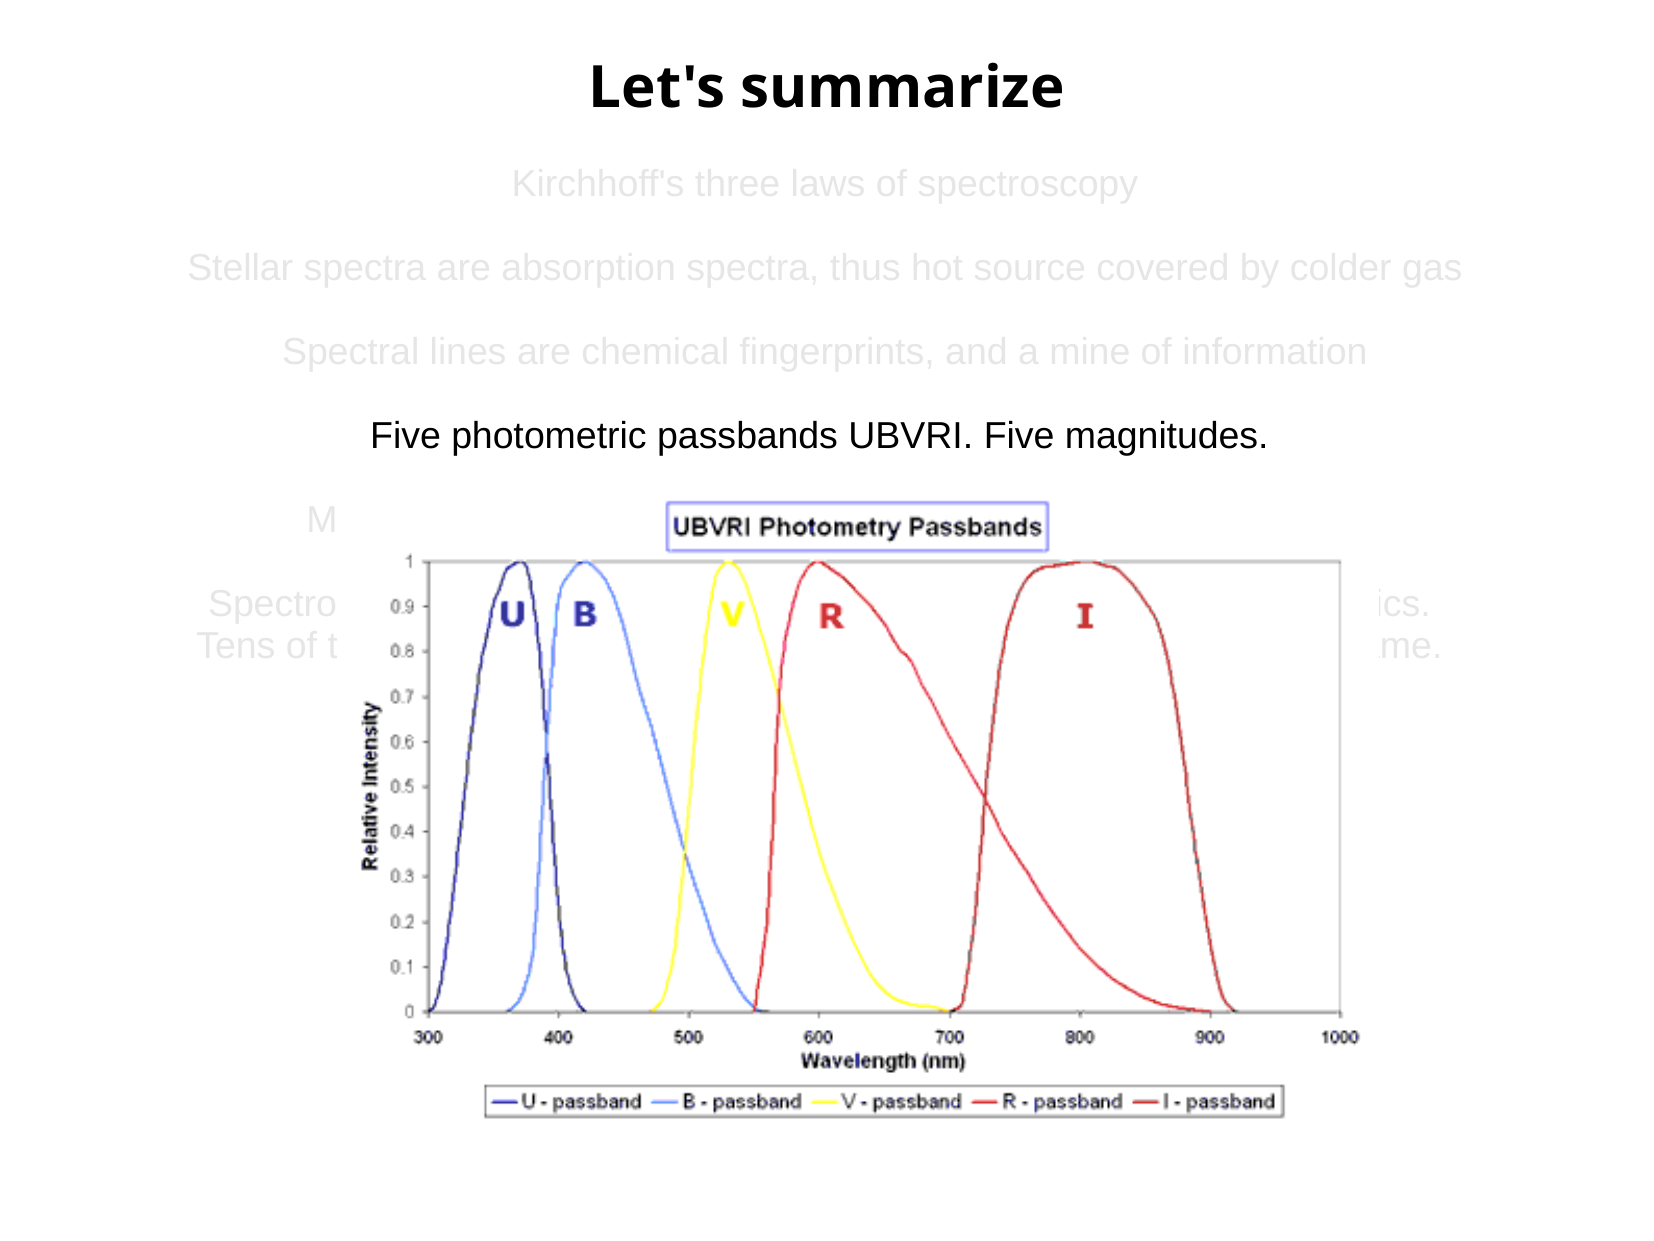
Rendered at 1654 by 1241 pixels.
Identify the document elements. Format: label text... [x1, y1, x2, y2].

text_box Kirchhoff's three laws of spectroscopy Stellar spectra are absorption spectra, thus hot source covered by colder gas Spectral lines are chemical fingerprints, and a mine of information Five photometric passbands UBVRI. Five magnitudes. Magnitude difference = color. A measurement of temperature. Spectroscopy = individual accuracy. Photometry = large number statistics. Tens of thousands of stars can be automatedly measured in a single frame. CMD is the photometrically equivalent to the HR diagram. [37, 112, 1613, 842]
text_box Let's summarize [0, 37, 1654, 121]
picture [337, 485, 1379, 1126]
